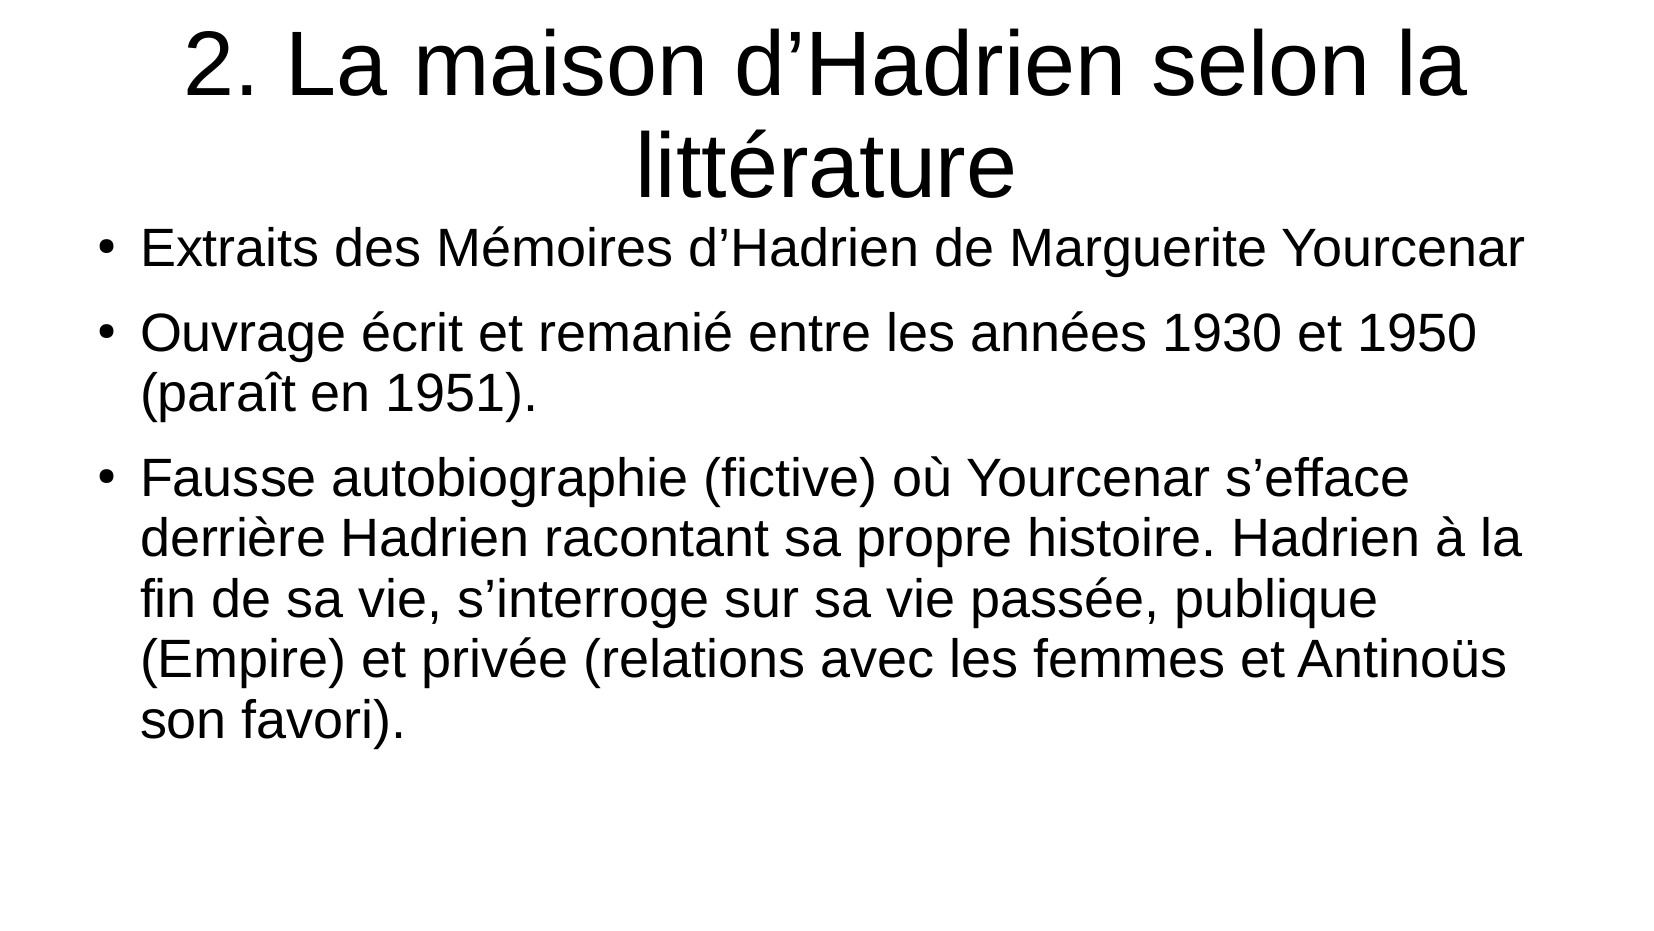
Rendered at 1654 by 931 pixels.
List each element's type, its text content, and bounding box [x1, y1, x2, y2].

list Extraits des Mémoires d’Hadrien de Marguerite Yourcenar Ouvrage écrit et remanié entre les années 1930 et 1950 (paraît en 1951). Fausse autobiographie (fictive) où Yourcenar s’efface derrière Hadrien racontant sa propre histoire. Hadrien à la fin de sa vie, s’interroge sur sa vie passée, publique (Empire) et privée (relations avec les femmes et Antinoüs son favori). [82, 217, 1571, 758]
title 2. La maison d’Hadrien selon la littérature [82, 12, 1571, 217]
